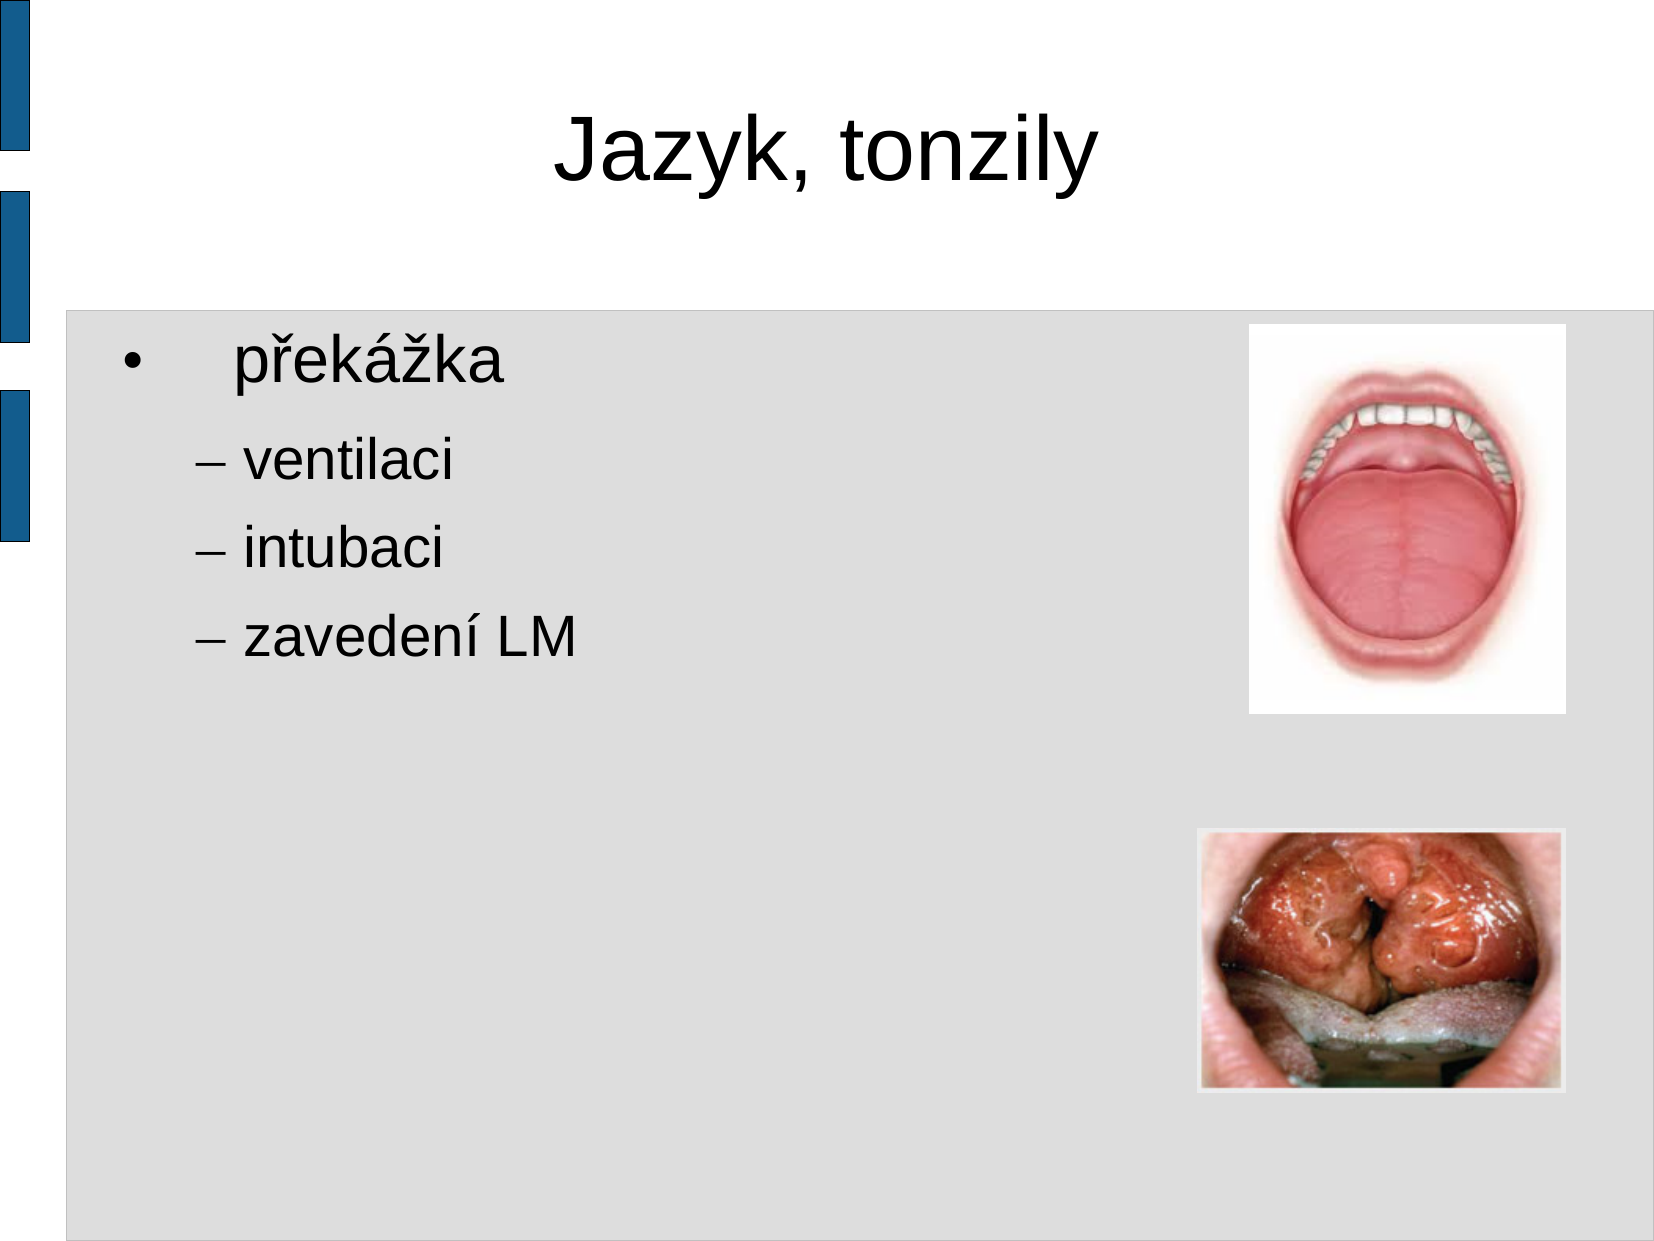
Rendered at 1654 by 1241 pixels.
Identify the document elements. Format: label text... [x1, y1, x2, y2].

list překážka ventilaci intubaci zavedení LM [121, 322, 1560, 1116]
picture [1197, 828, 1566, 1093]
picture [1249, 324, 1566, 714]
title Jazyk, tonzily [121, 53, 1533, 245]
